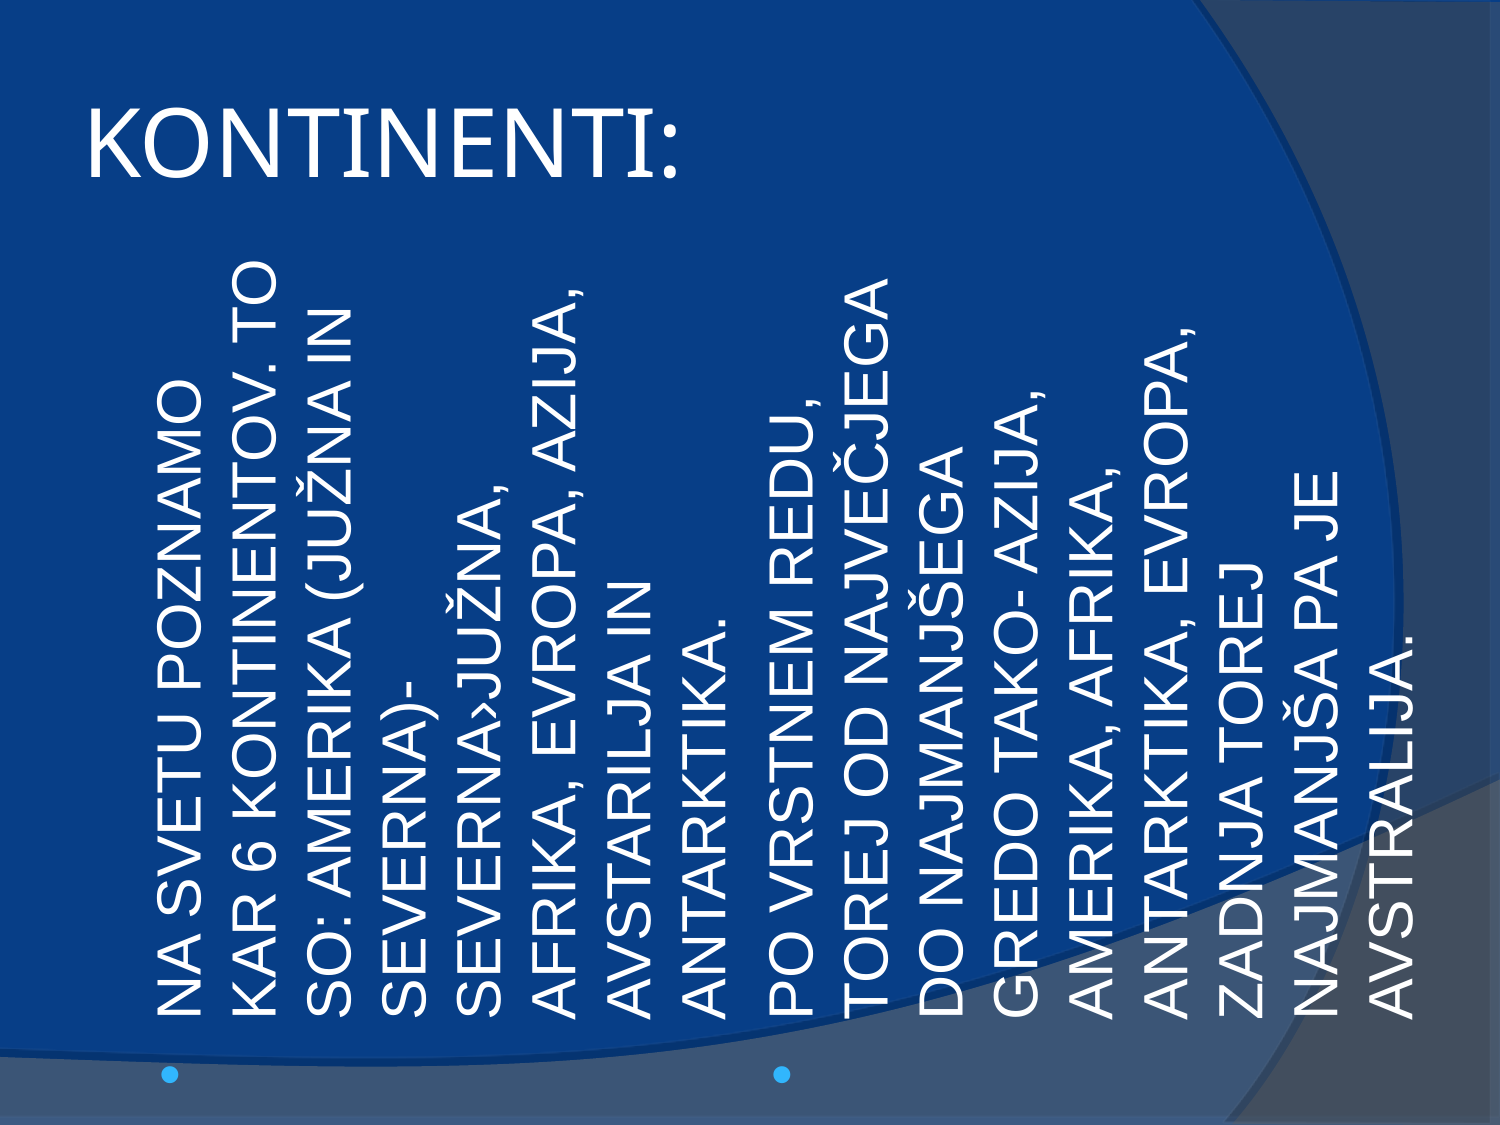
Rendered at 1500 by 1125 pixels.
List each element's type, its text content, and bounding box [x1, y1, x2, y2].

title KONTINENTI: [75, 45, 1300, 233]
list NA SVETU POZNAMO KAR 6 KONTINENTOV. TO SO: AMERIKA (JUŽNA IN SEVERNA)-SEVERNA›JUŽNA, AFRIKA, EVROPA, AZIJA, AVSTARILJA IN ANTARKTIKA. PO VRSTNEM REDU, TOREJ OD NAJVEČJEGA DO NAJMANJŠEGA GREDO TAKO- AZIJA, AMERIKA, AFRIKA, ANTARKTIKA, EVROPA, ZADNJA TOREJ NAJMANJŠA PA JE AVSTRALIJA. [45, 243, 1433, 1106]
